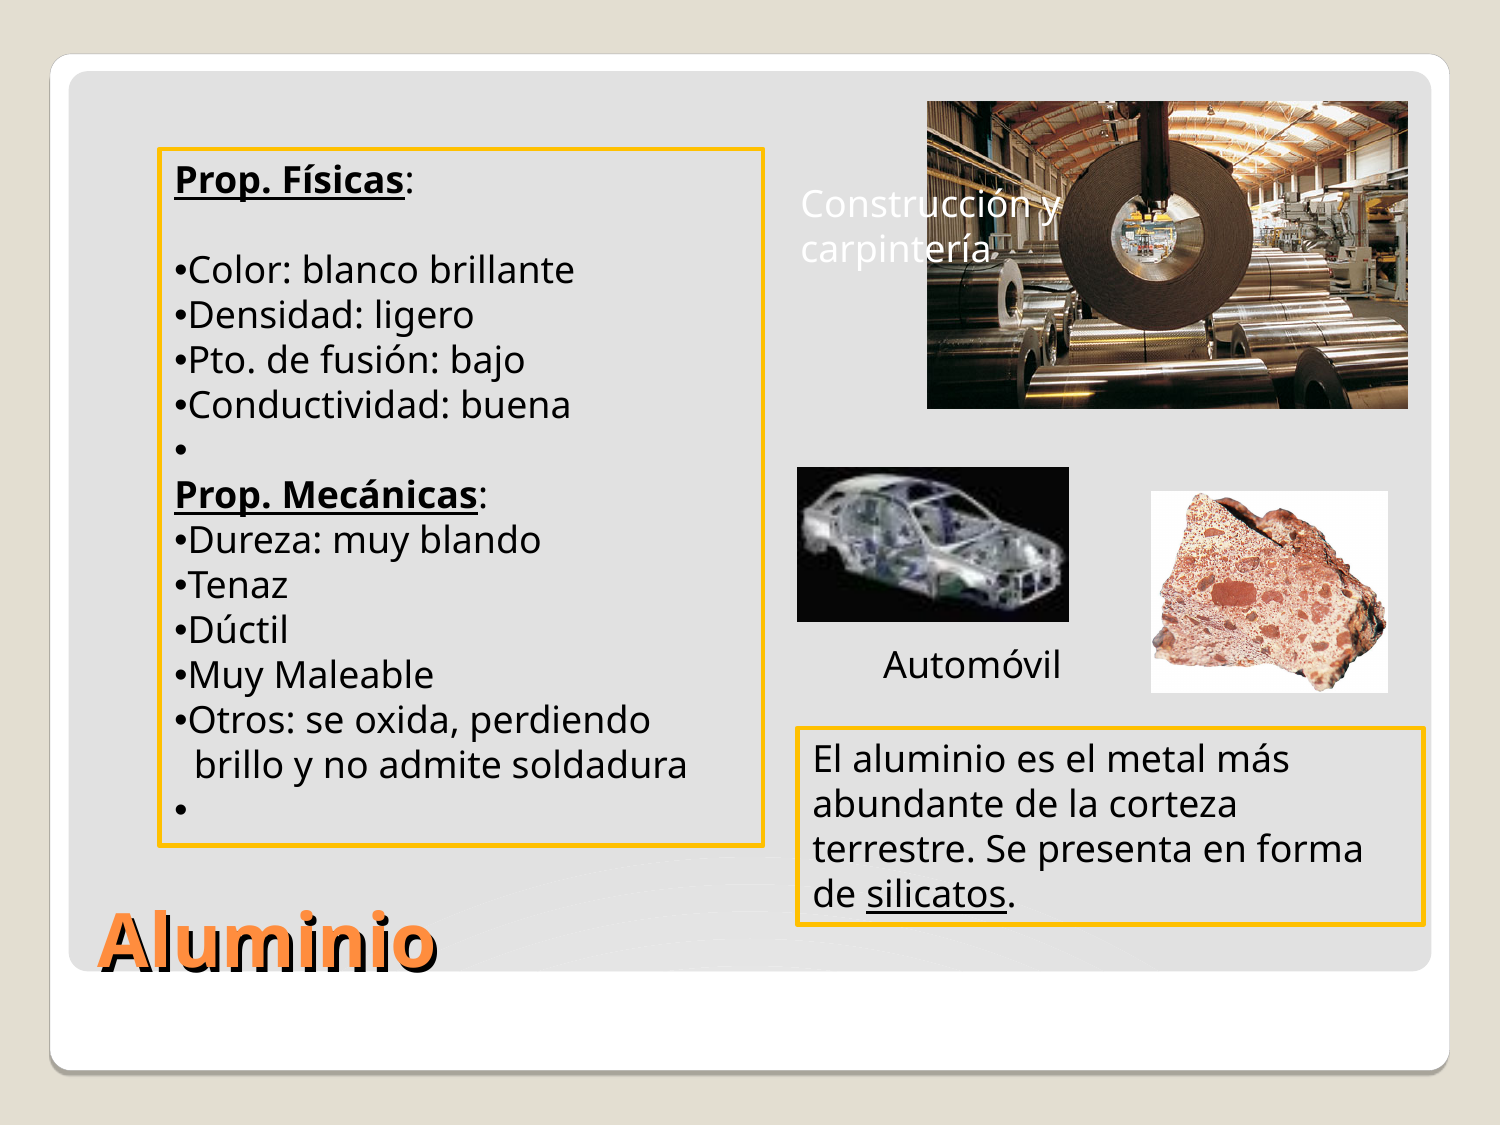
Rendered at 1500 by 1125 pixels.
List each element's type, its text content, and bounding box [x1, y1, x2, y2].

picture [927, 101, 1408, 410]
picture [1151, 491, 1388, 693]
picture [797, 468, 1069, 622]
text_box El aluminio es el metal más abundante de la corteza terrestre. Se presenta en forma de silicatos. [797, 727, 1424, 925]
text_box Prop. Físicas: Color: blanco brillante Densidad: ligero Pto. de fusión: bajo Conductividad: buena Prop. Mecánicas: Dureza: muy blando Tenaz Dúctil Muy Maleable Otros: se oxida, perdiendo brillo y no admite soldadura [159, 149, 764, 846]
text_box Construcción y carpintería [785, 172, 1081, 279]
title Aluminio [82, 881, 1426, 991]
text_box Automóvil [868, 633, 1089, 694]
